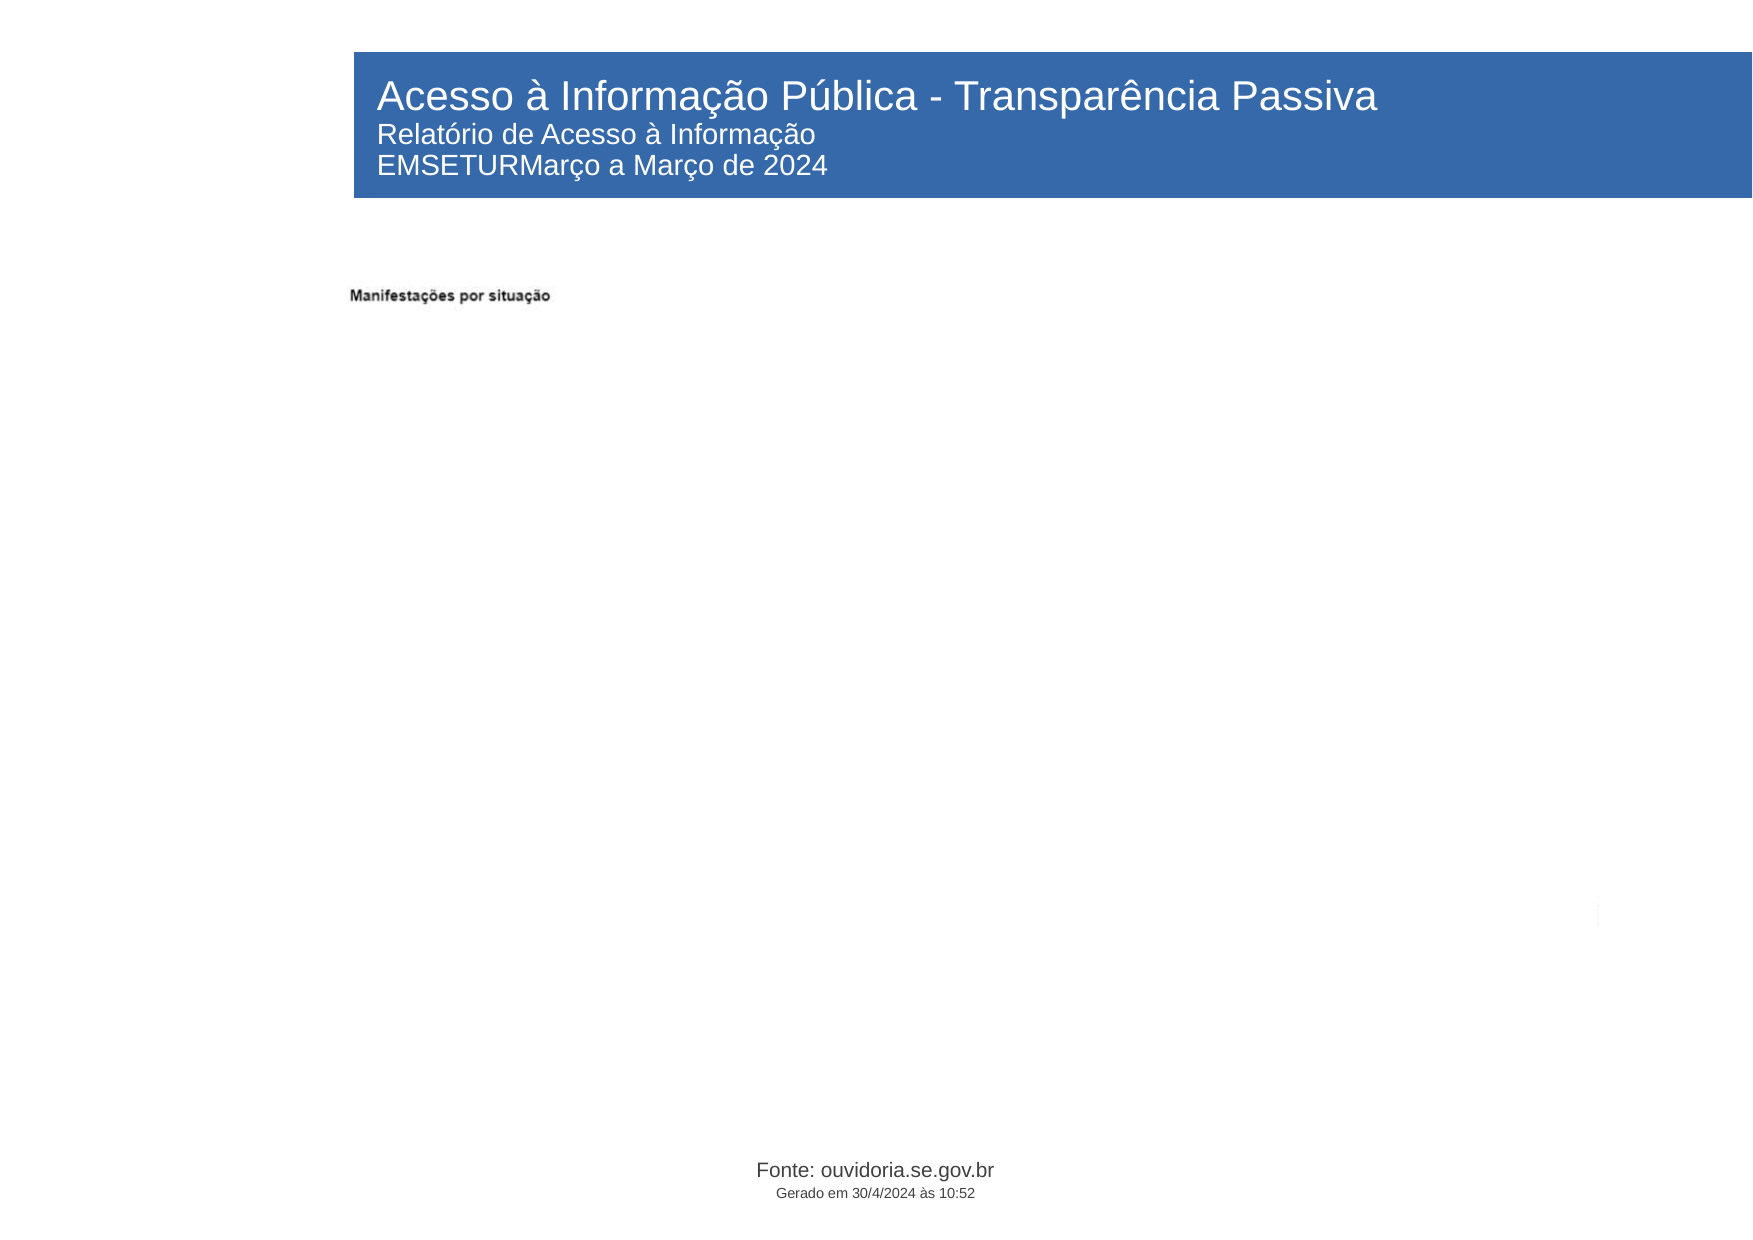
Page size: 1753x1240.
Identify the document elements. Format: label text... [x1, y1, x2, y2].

text_box [155, 211, 1599, 1028]
text_box Fonte: ouvidoria.se.gov.br Gerado em 30/4/2024 às 10:52 [756, 1158, 1023, 1208]
text_box [354, 52, 1752, 198]
text_box Acesso à Informação Pública - Transparência Passiva Relatório de Acesso à Informação EMSETURMarço a Março de 2024 [376, 72, 1403, 186]
